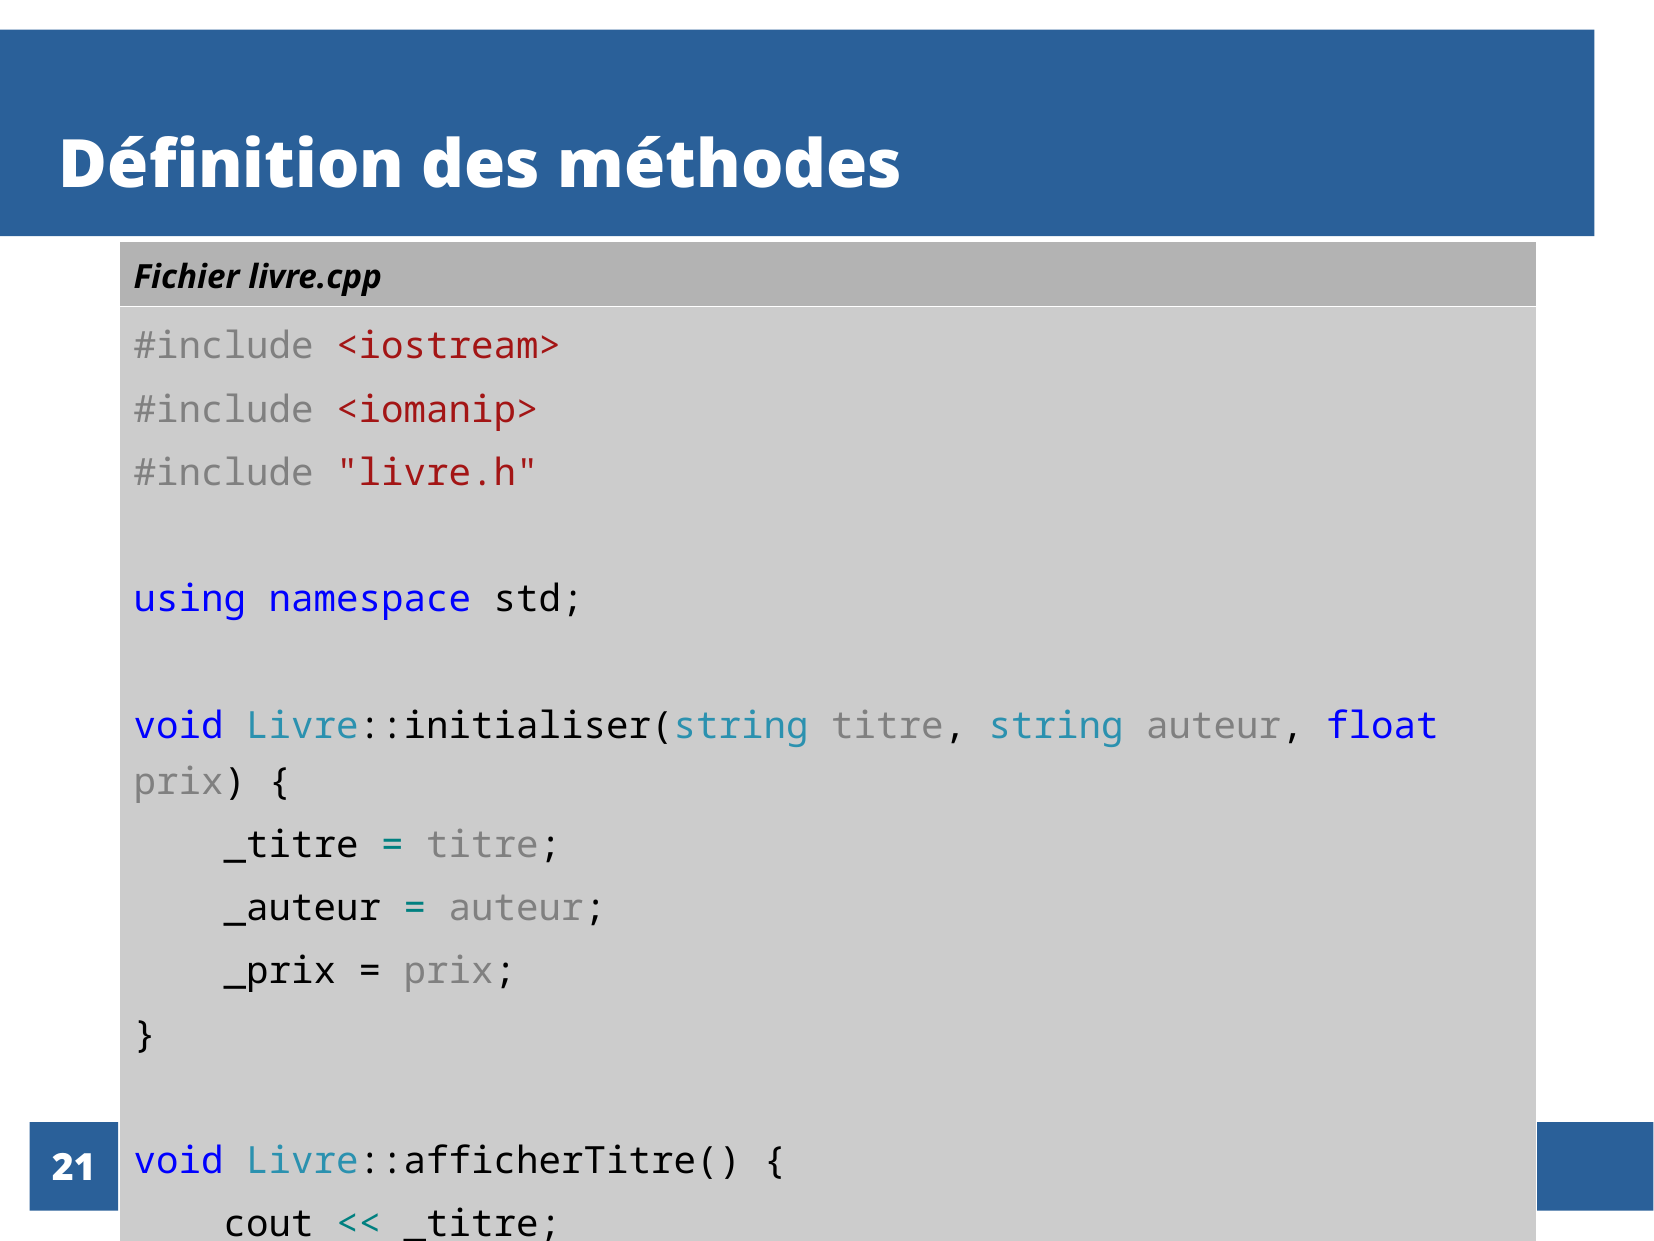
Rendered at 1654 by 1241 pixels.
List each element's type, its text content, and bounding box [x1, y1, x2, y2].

title Définition des méthodes [59, 59, 1595, 207]
table_header Fichier livre.cpp [120, 242, 1536, 306]
table_cell #include <iostream> #include <iomanip> #include "livre.h" using namespace std; void Livre::initialiser(string titre, string auteur, float prix) { _titre = titre; _auteur = auteur; _prix = prix; } void Livre::afficherTitre() { cout << _titre; } void Livre::afficherPrix() { cout << _prix << " $"; } [120, 307, 1536, 1241]
